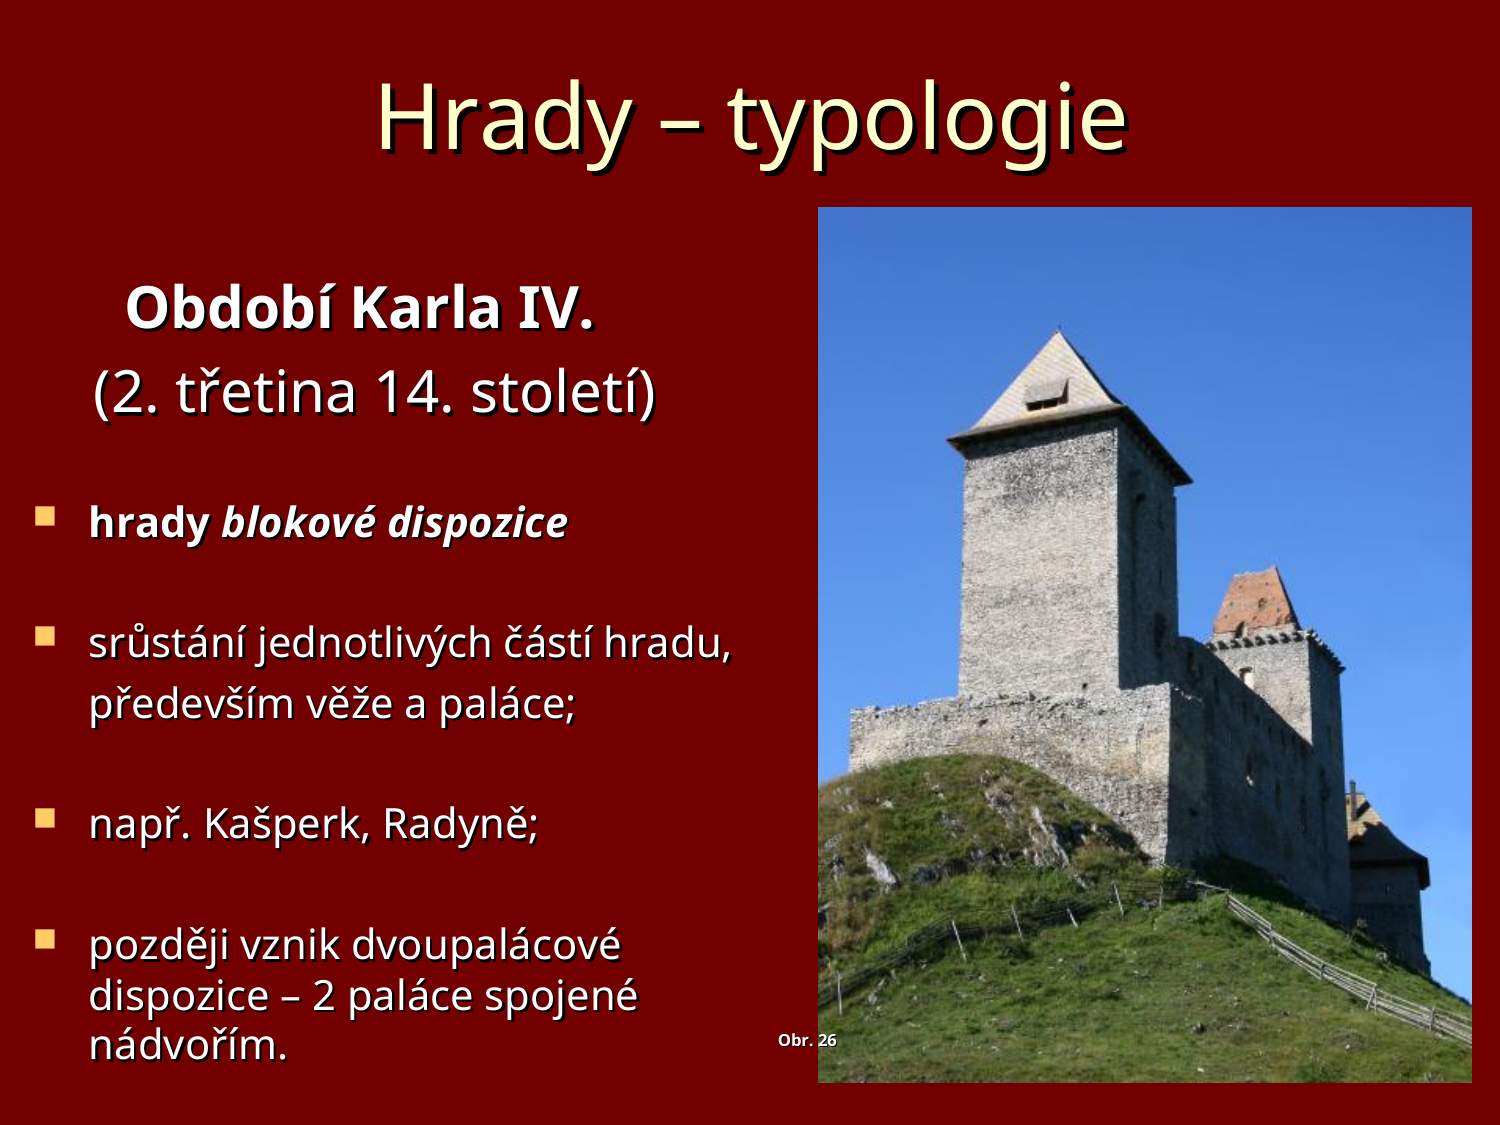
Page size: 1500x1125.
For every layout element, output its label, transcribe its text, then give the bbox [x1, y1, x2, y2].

text_box Obr. 26 [763, 1024, 965, 1058]
text_box [818, 208, 1472, 1083]
list Období Karla IV. (2. třetina 14. století) hrady blokové dispozice srůstání jednotlivých částí hradu, především věže a paláce; např. Kašperk, Radyně; později vznik dvoupalácové dispozice – 2 paláce spojené nádvořím. [17, 262, 798, 1087]
title Hrady – typologie [76, 18, 1427, 207]
